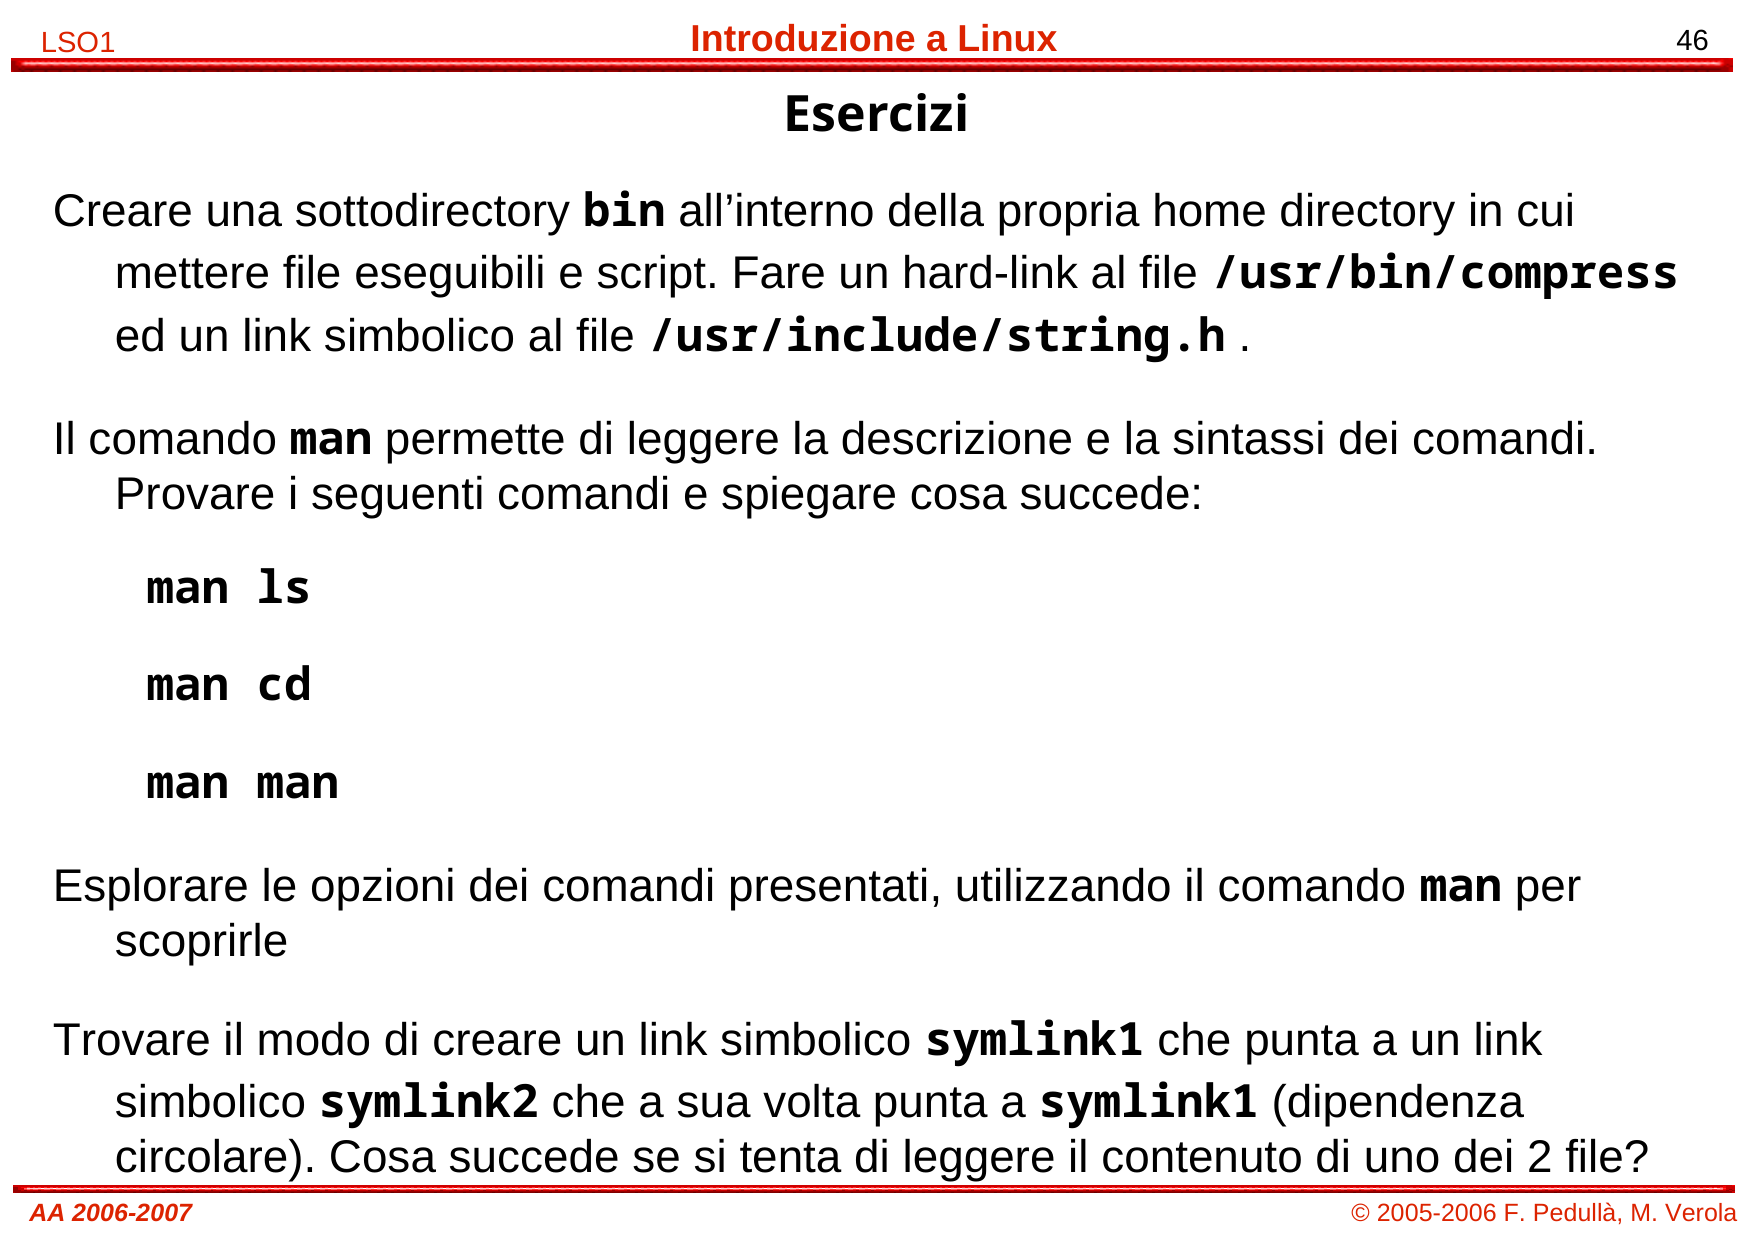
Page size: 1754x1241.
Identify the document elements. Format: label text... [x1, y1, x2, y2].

picture [11, 58, 1733, 72]
list Creare una sottodirectory bin all’interno della propria home directory in cui mettere file eseguibili e script. Fare un hard-link al file /usr/bin/compress ed un link simbolico al file /usr/include/string.h . Il comando man permette di leggere la descrizione e la sintassi dei comandi. Provare i seguenti comandi e spiegare cosa succede: man ls man cd man man Esplorare le opzioni dei comandi presentati, utilizzando il comando man per scoprirle Trovare il modo di creare un link simbolico symlink1 che punta a un link simbolico symlink2 che a sua volta punta a symlink1 (dipendenza circolare). Cosa succede se si tenta di leggere il contenuto di uno dei 2 file? [52, 177, 1690, 1091]
picture [13, 1185, 1735, 1193]
title Esercizi [462, 66, 1291, 162]
